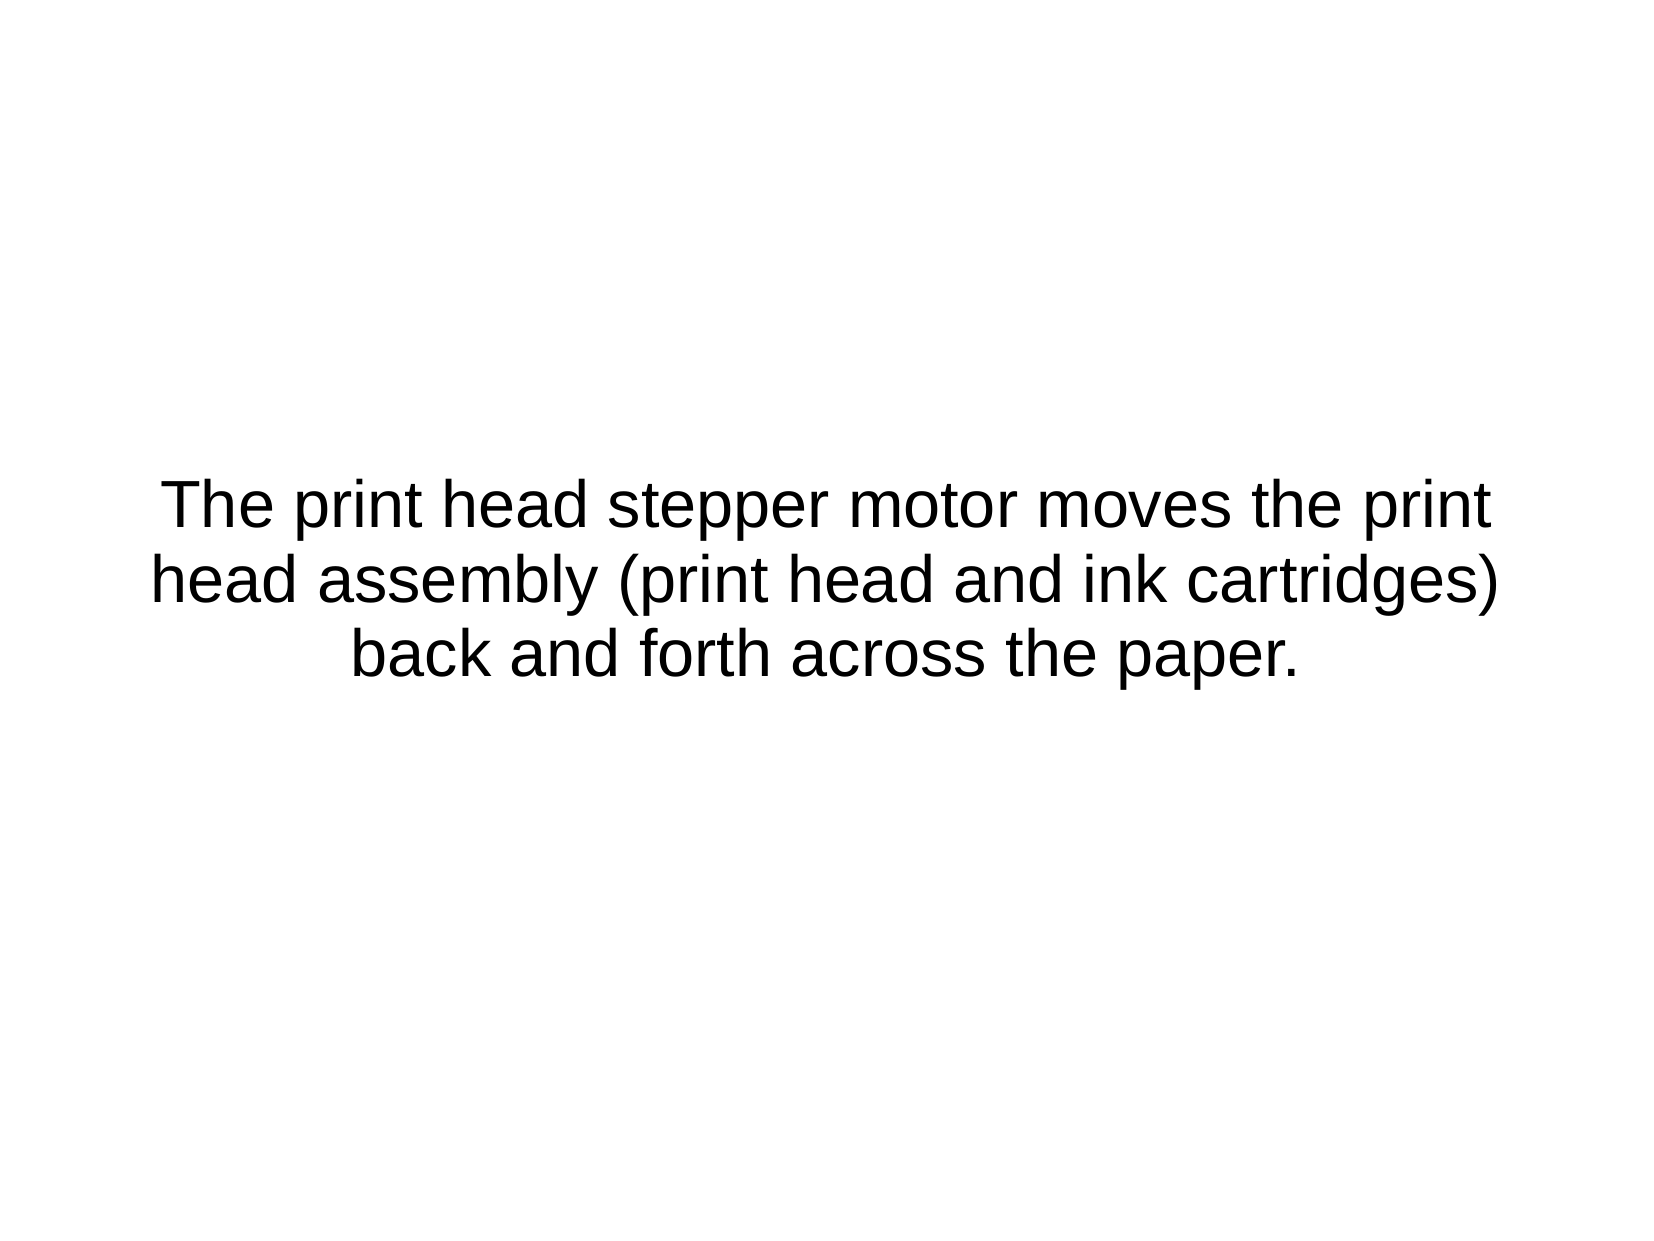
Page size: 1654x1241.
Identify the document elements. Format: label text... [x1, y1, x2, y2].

subtitle The print head stepper motor moves the print head assembly (print head and ink cartridges) back and forth across the paper. [82, 56, 1571, 1102]
